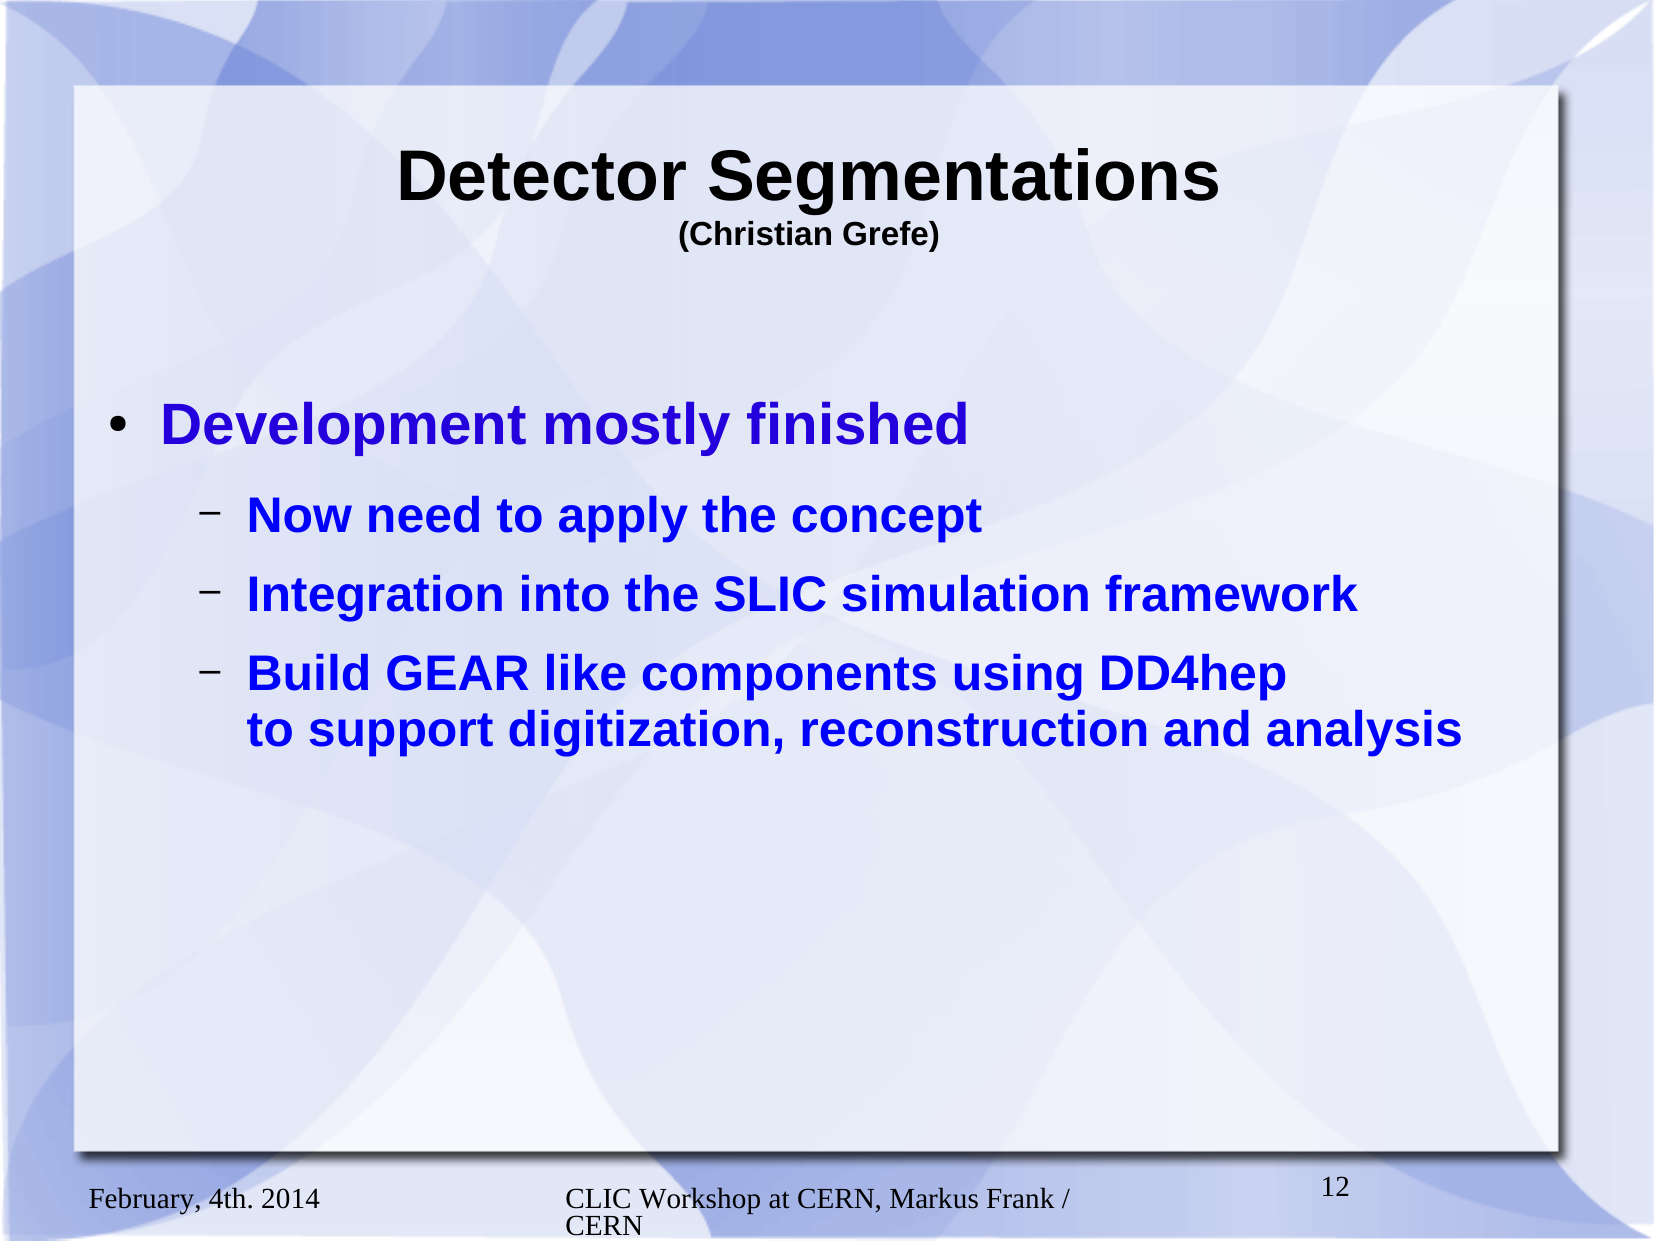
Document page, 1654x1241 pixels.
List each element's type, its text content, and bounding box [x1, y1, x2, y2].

list Development mostly finished Now need to apply the concept Integration into the SLIC simulation framework Build GEAR like components using DD4hep to support digitization, reconstruction and analysis [90, 297, 1546, 1018]
picture [0, 0, 1654, 1241]
title Detector Segmentations (Christian Grefe) [82, 90, 1536, 298]
